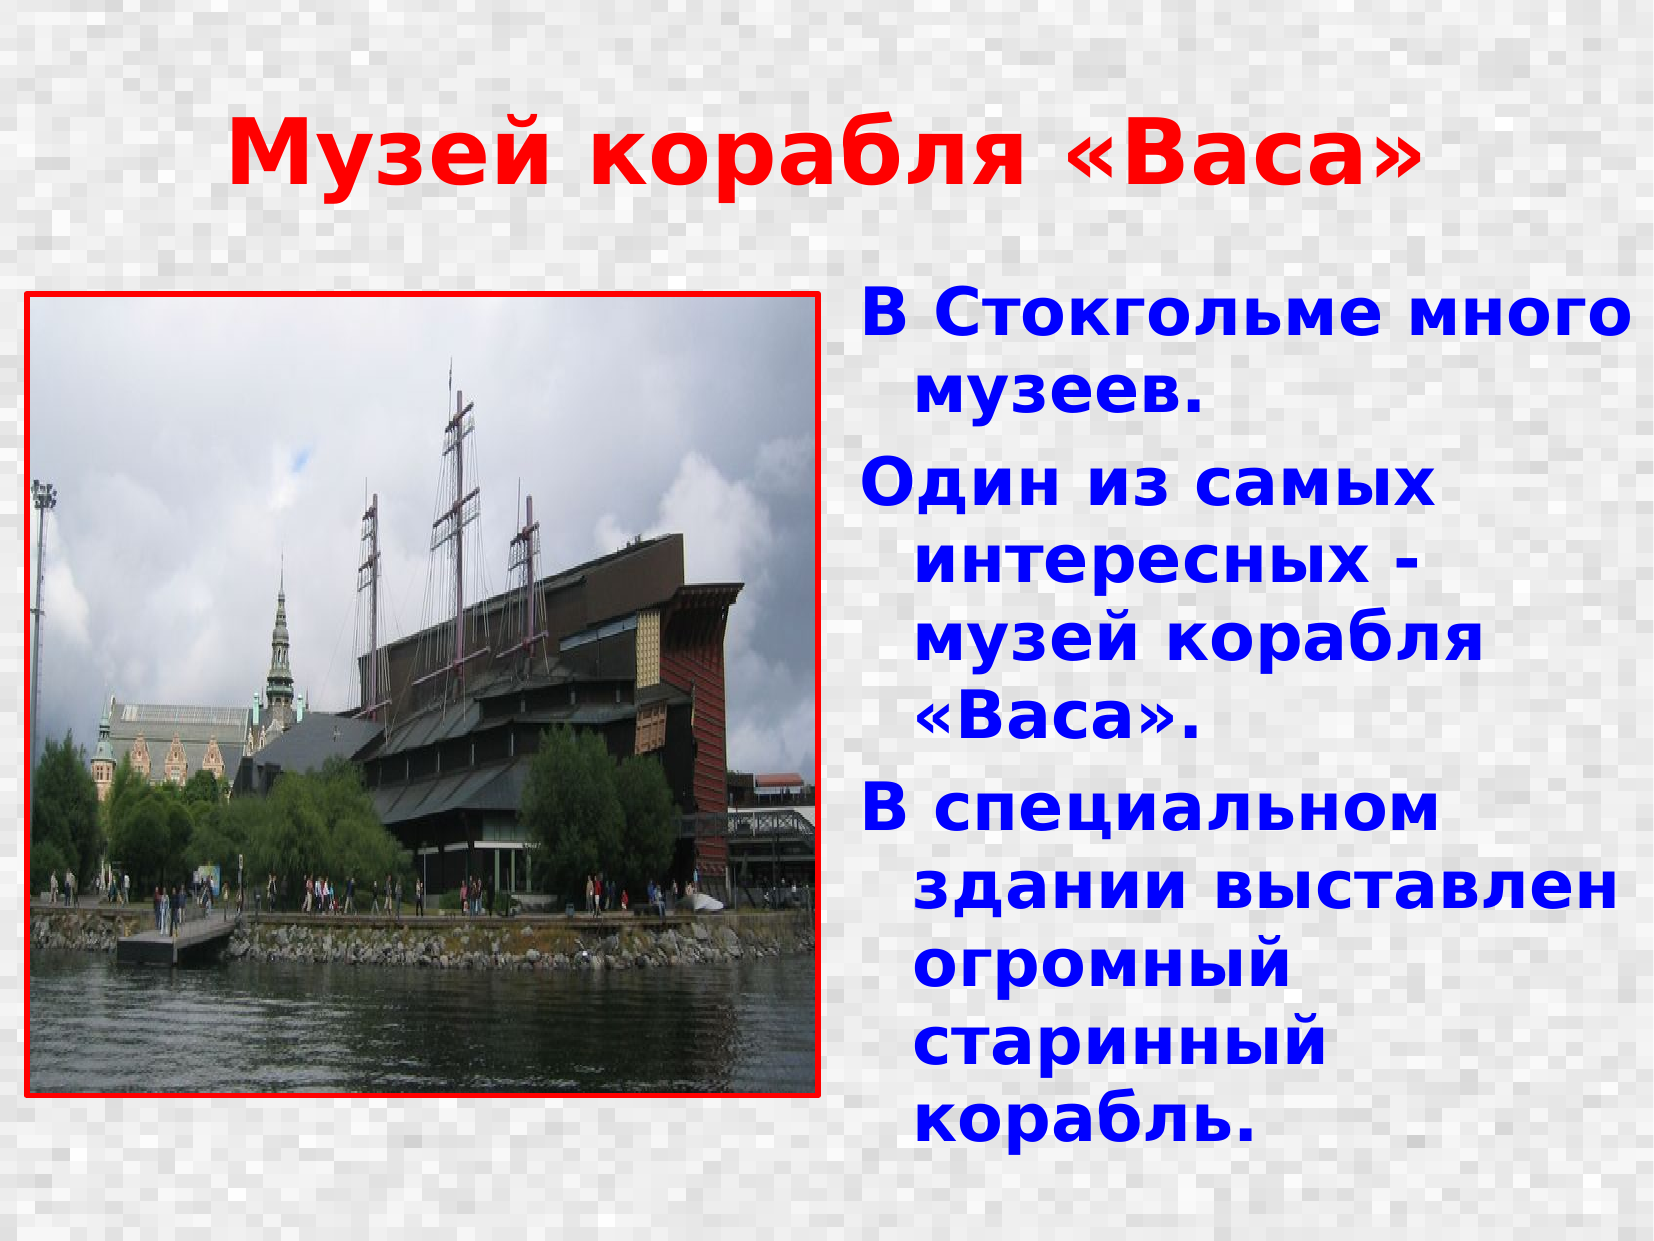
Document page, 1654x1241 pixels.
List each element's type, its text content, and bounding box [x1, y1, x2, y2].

title Музей корабля «Васа» [82, 56, 1571, 250]
text_box В Стокгольме много музеев. Один из самых интересных - музей корабля «Васа». В специальном здании выставлен огромный старинный корабль. [826, 265, 1654, 1166]
picture [0, 0, 1654, 1241]
